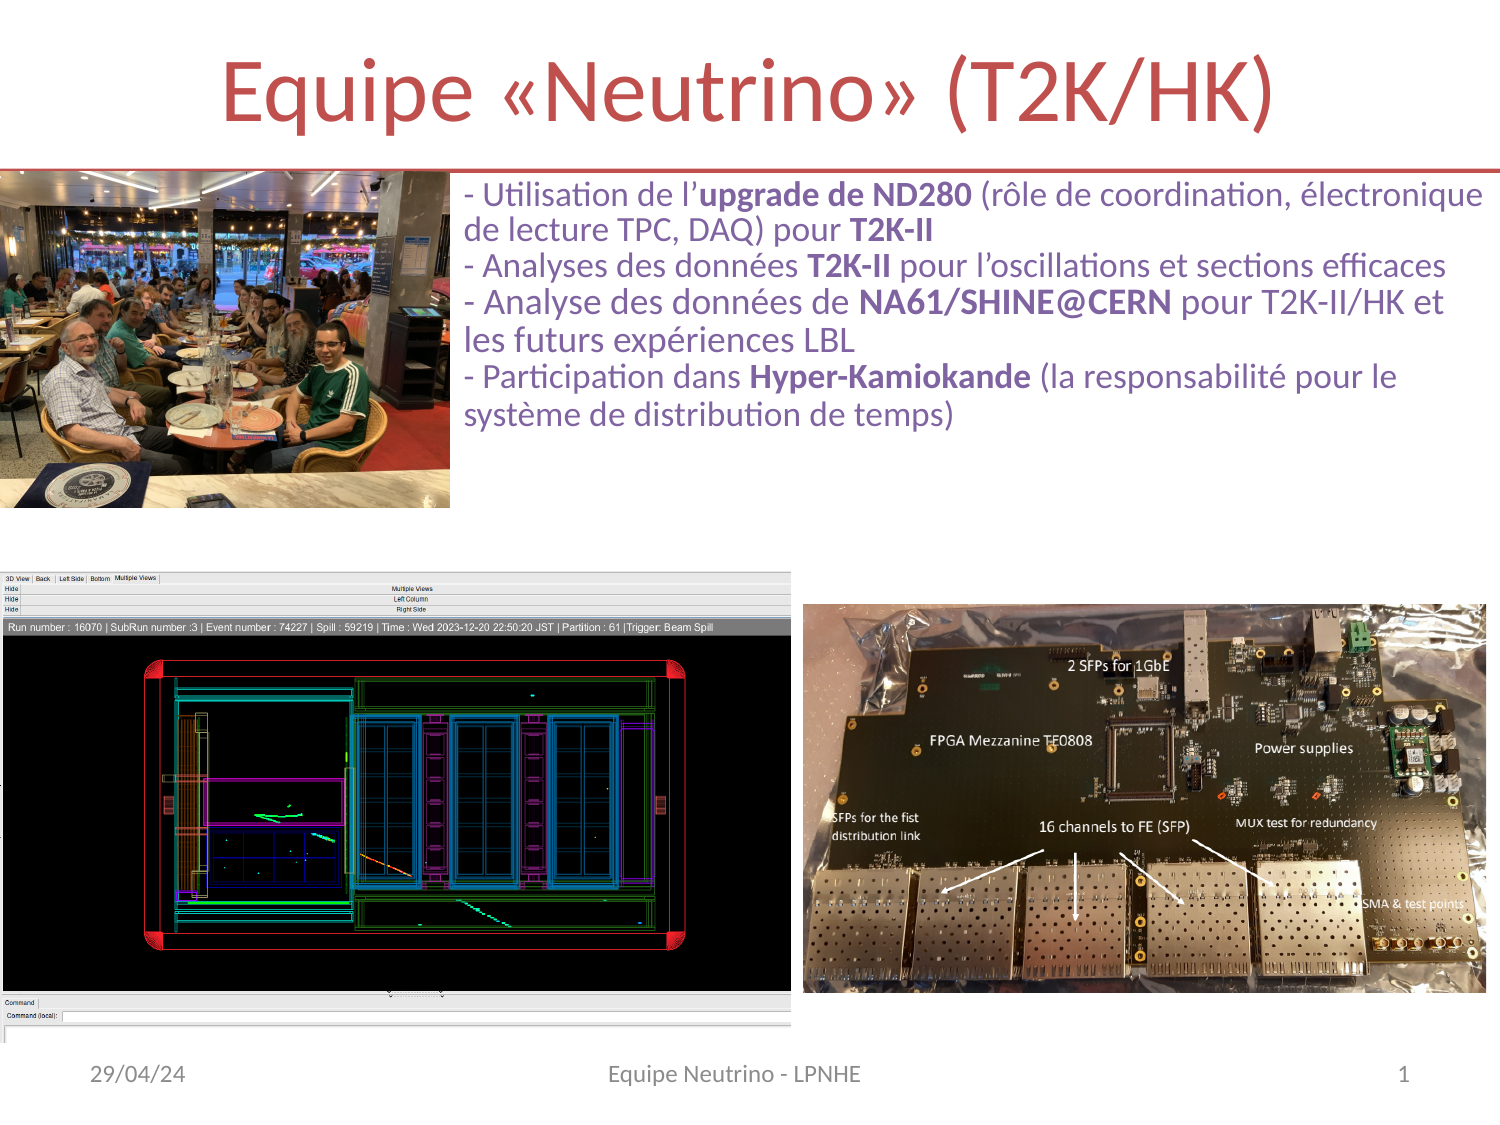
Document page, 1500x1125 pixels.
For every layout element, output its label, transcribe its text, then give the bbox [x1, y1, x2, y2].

text_box - Utilisation de l’upgrade de ND280 (rôle de coordination, électronique de lecture TPC, DAQ) pour T2K-II - Analyses des données T2K-II pour l’oscillations et sections efficaces - Analyse des données de NA61/SHINE@CERN pour T2K-II/HK et les futurs expériences LBL - Participation dans Hyper-Kamiokande (la responsabilité pour le système de distribution de temps) [448, 172, 1500, 565]
picture [0, 171, 450, 508]
text_box <number> [1074, 1042, 1425, 1103]
text_box Equipe Neutrino - LPNHE [464, 1042, 1005, 1103]
picture [0, 571, 791, 1043]
text_box 29/04/24 [74, 1043, 425, 1103]
text_box Equipe «Neutrino» (T2K/HK) [75, 29, 1425, 141]
picture [803, 604, 1487, 993]
